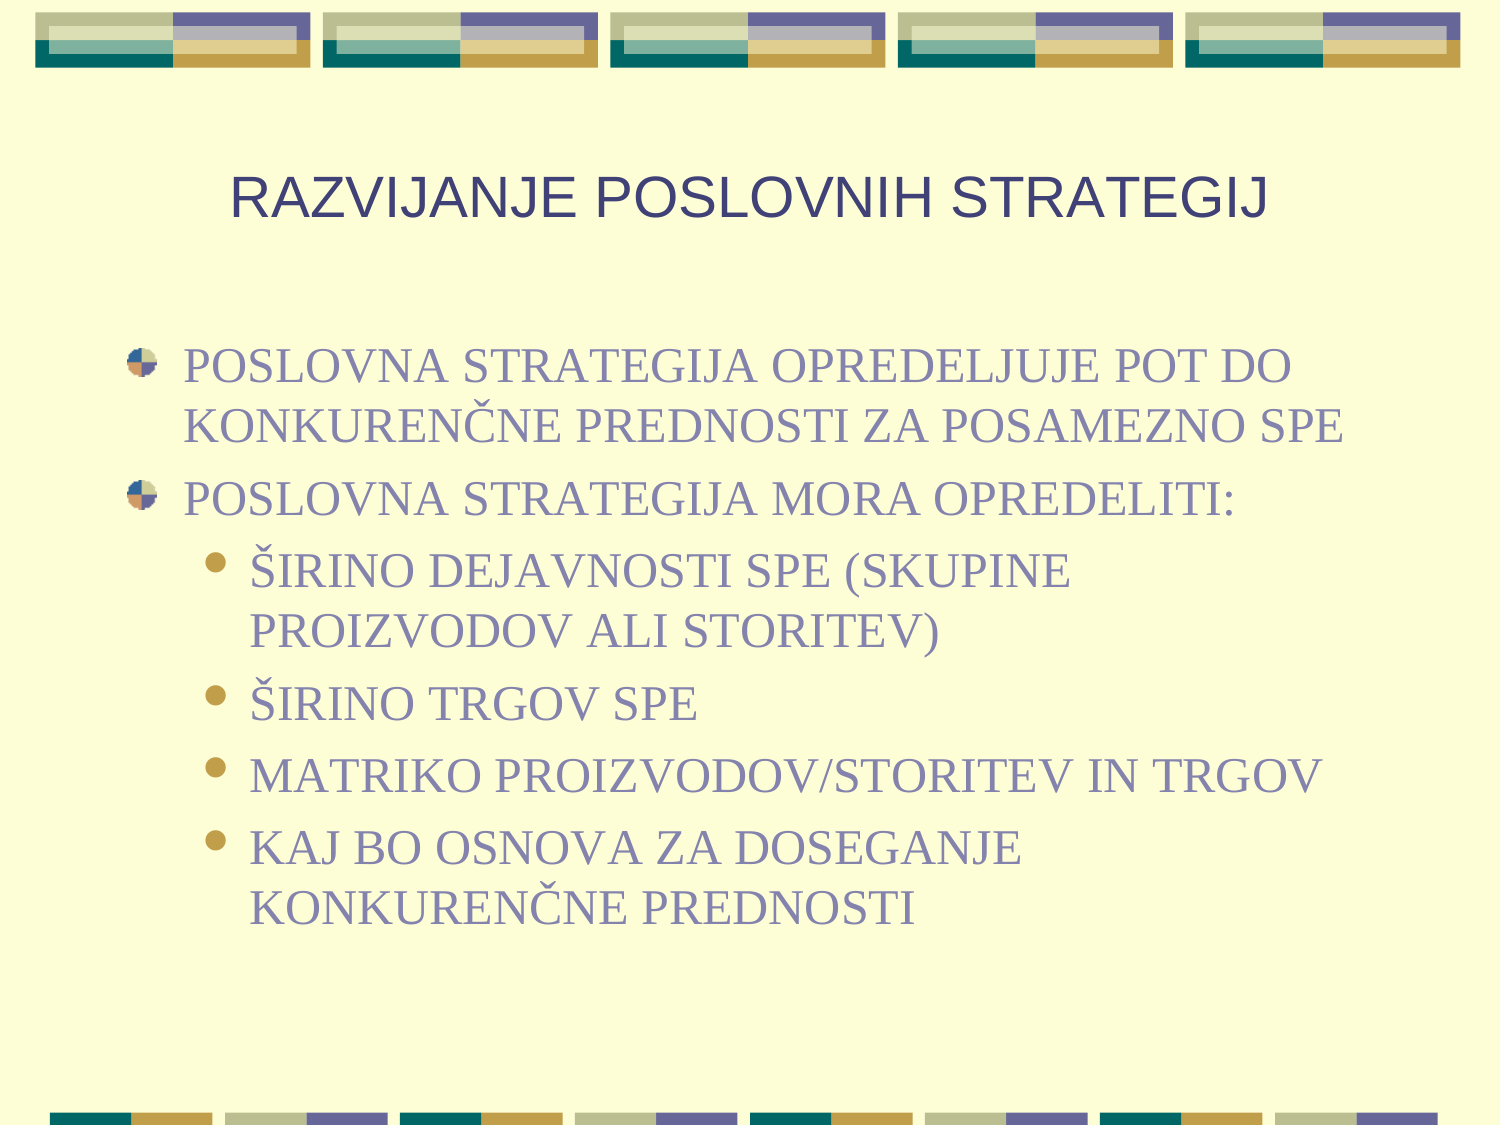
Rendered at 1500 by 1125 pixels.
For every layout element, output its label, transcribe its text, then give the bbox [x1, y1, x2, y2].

list POSLOVNA STRATEGIJA OPREDELJUJE POT DO KONKURENČNE PREDNOSTI ZA POSAMEZNO SPE POSLOVNA STRATEGIJA MORA OPREDELITI: ŠIRINO DEJAVNOSTI SPE (SKUPINE PROIZVODOV ALI STORITEV) ŠIRINO TRGOV SPE MATRIKO PROIZVODOV/STORITEV IN TRGOV KAJ BO OSNOVA ZA DOSEGANJE KONKURENČNE PREDNOSTI [112, 324, 1388, 1001]
title RAZVIJANJE POSLOVNIH STRATEGIJ [112, 99, 1388, 288]
